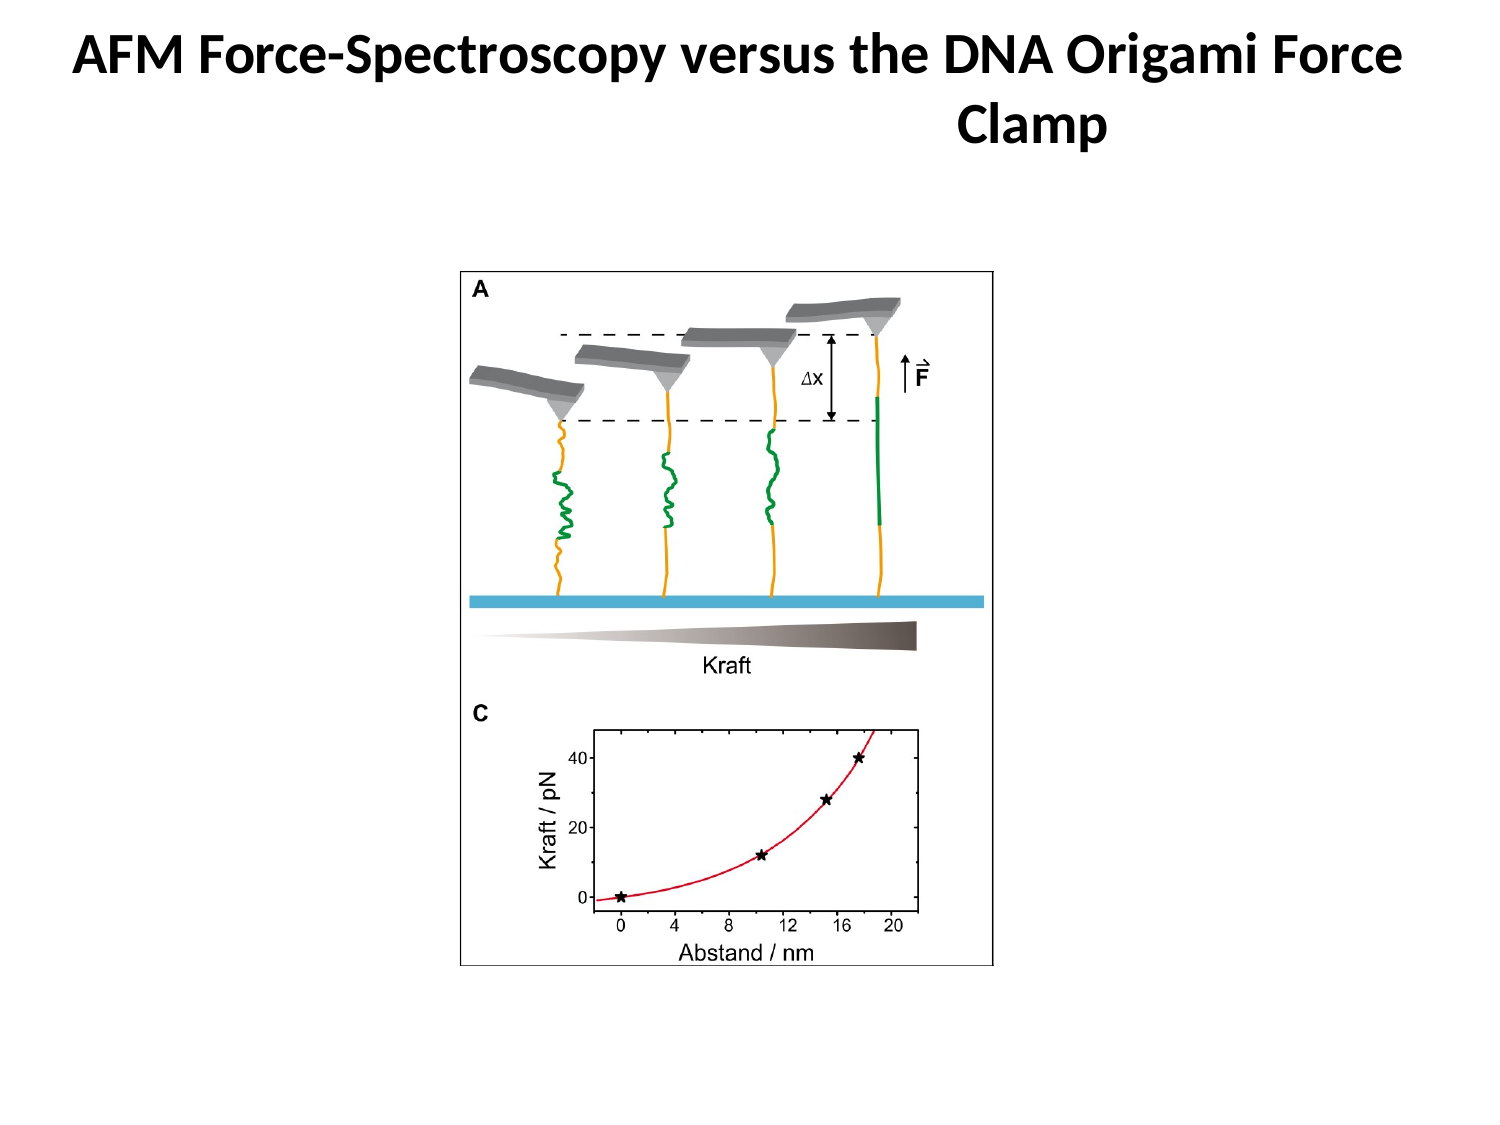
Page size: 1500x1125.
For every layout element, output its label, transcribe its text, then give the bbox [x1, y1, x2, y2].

picture [459, 270, 994, 966]
title AFM Force-Spectroscopy versus the DNA Origami Force Clamp [68, 13, 1406, 158]
